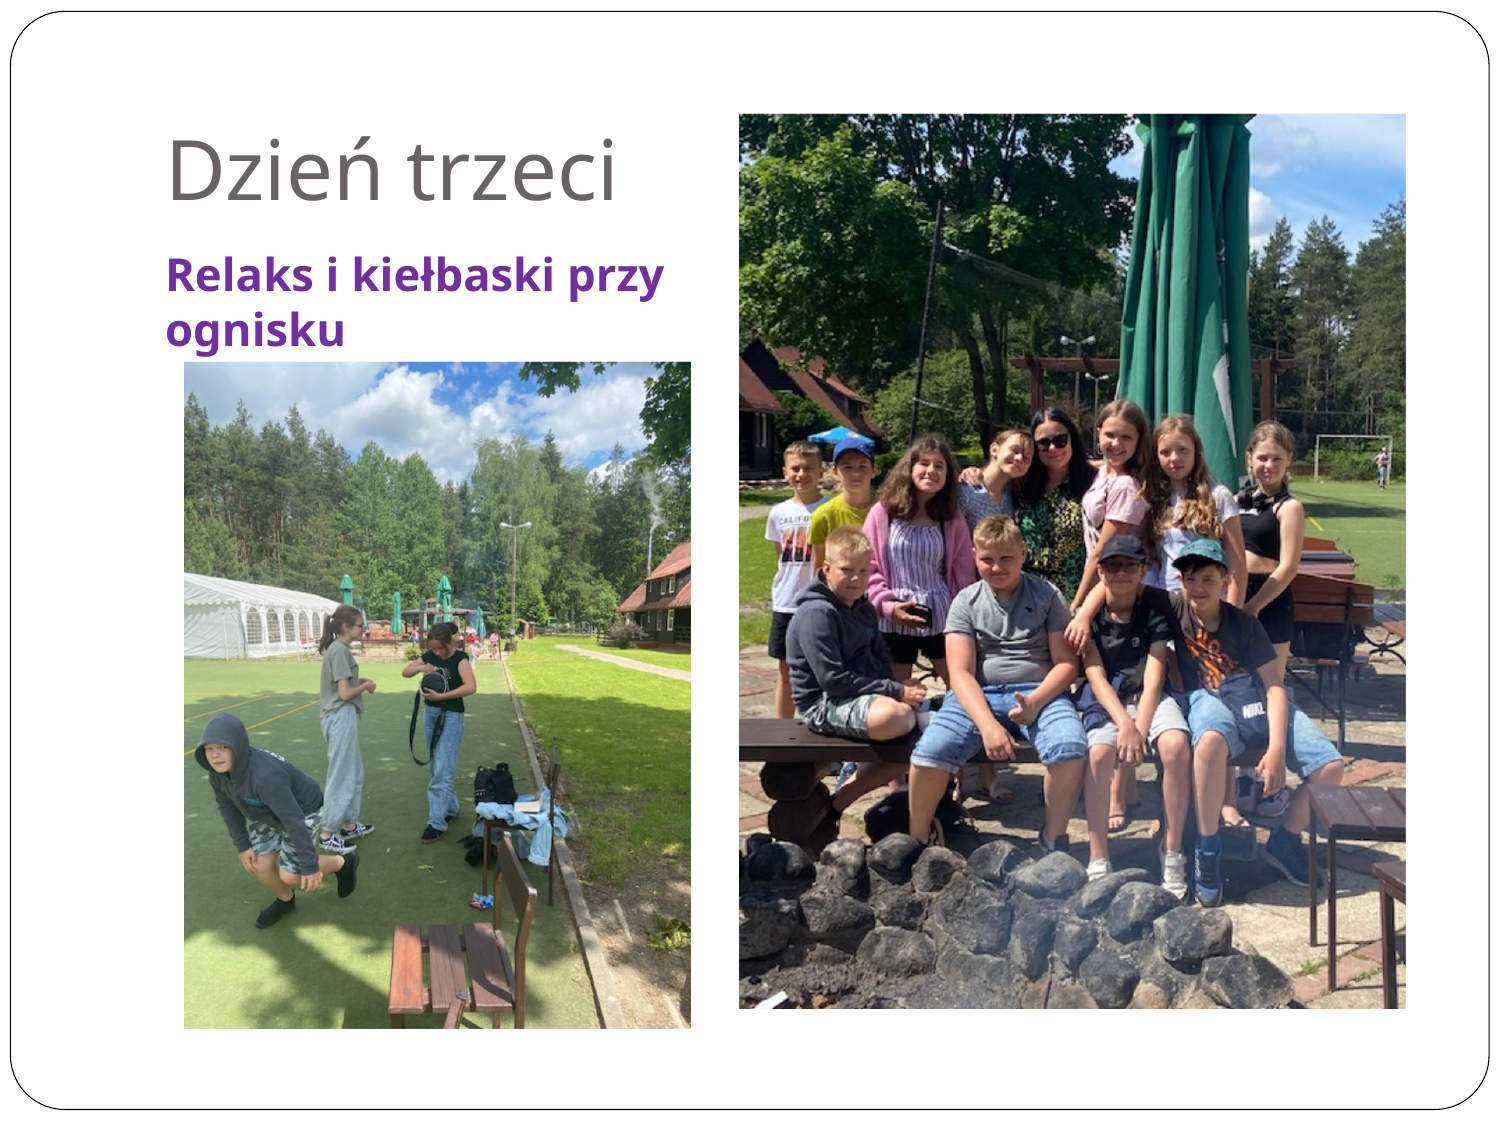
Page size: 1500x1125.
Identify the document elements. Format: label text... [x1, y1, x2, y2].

picture [738, 113, 1406, 1009]
list Relaks i kiełbaski przy ognisku [150, 237, 738, 363]
title Dzień trzeci [150, 44, 1426, 233]
picture [183, 361, 691, 1029]
